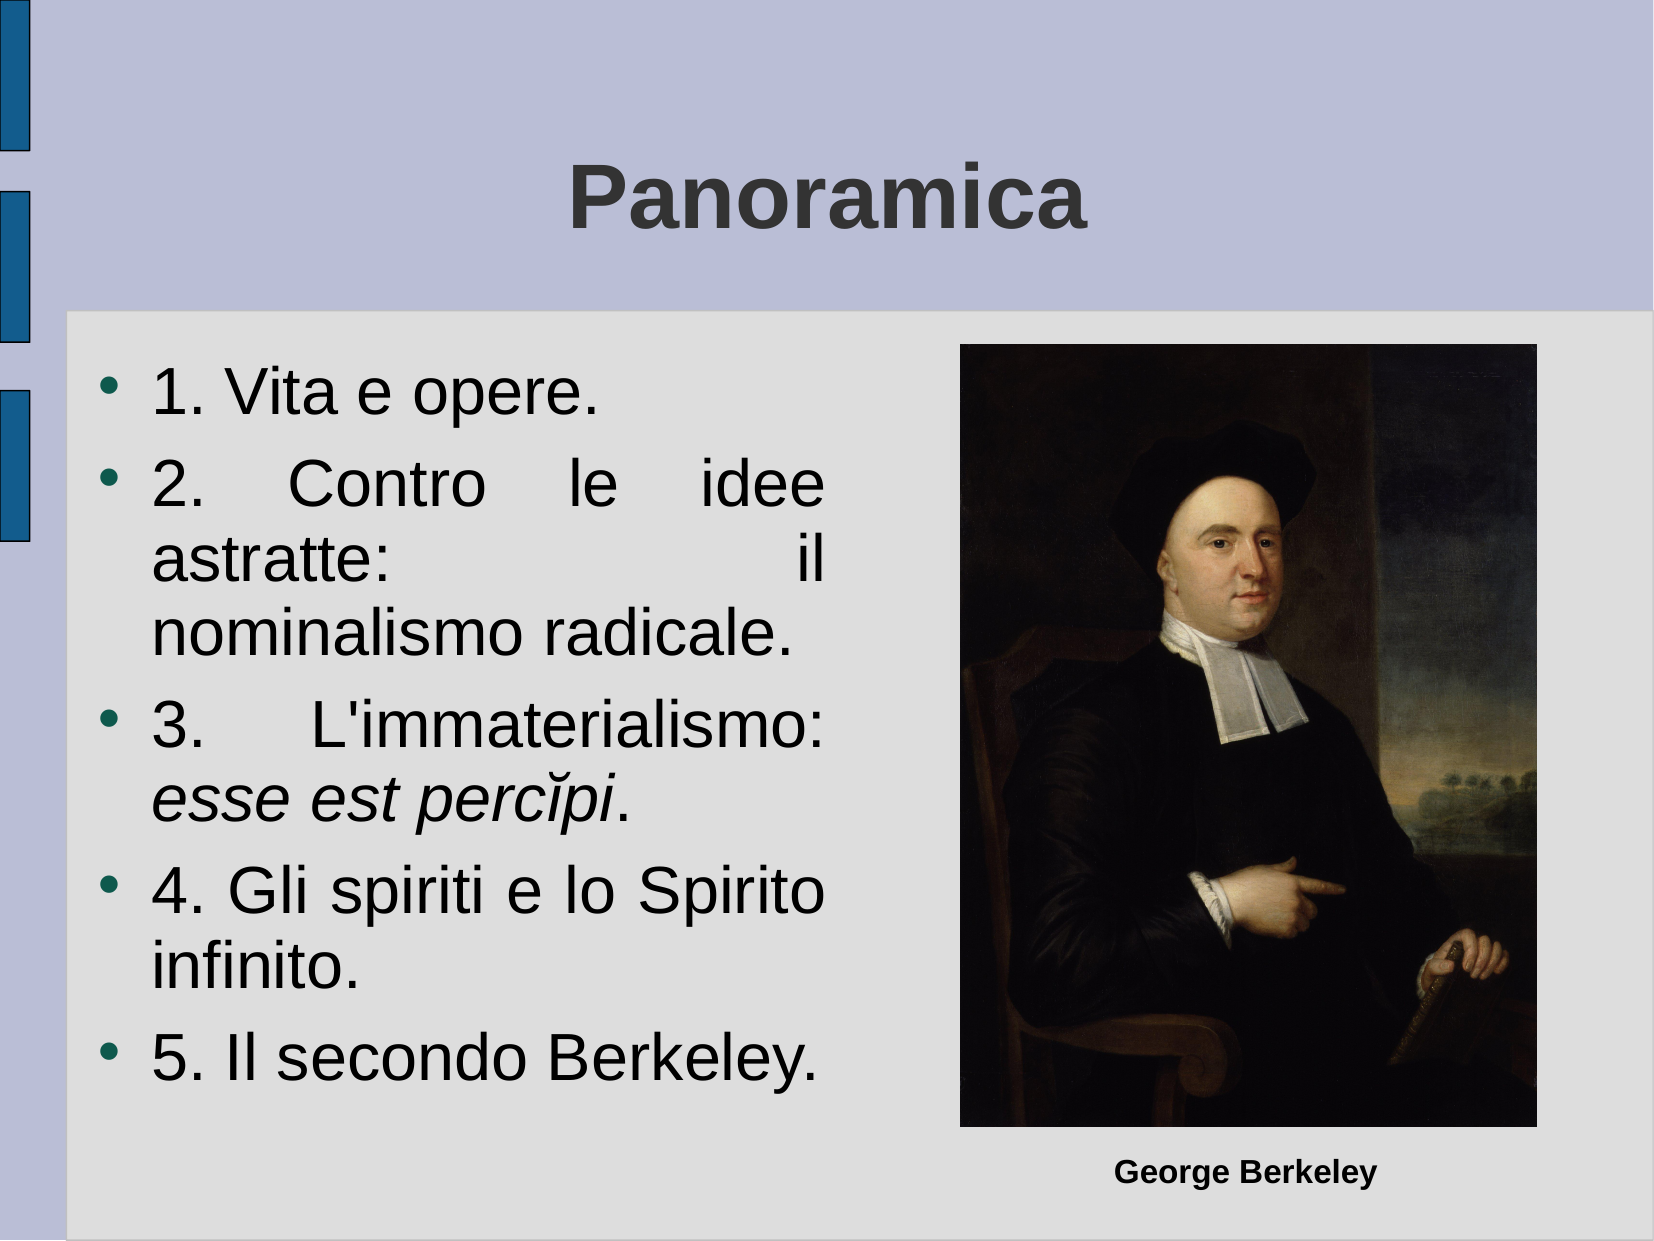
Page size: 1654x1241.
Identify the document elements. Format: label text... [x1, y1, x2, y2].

text_box George Berkeley [1009, 1151, 1483, 1190]
list 1. Vita e opere. 2. Contro le idee astratte: il nominalismo radicale. 3. L'immaterialismo: esse est percĭpi. 4. Gli spiriti e lo Spirito infinito. 5. Il secondo Berkeley. [80, 350, 827, 1170]
title Panoramica [121, 91, 1534, 299]
picture [960, 344, 1537, 1127]
